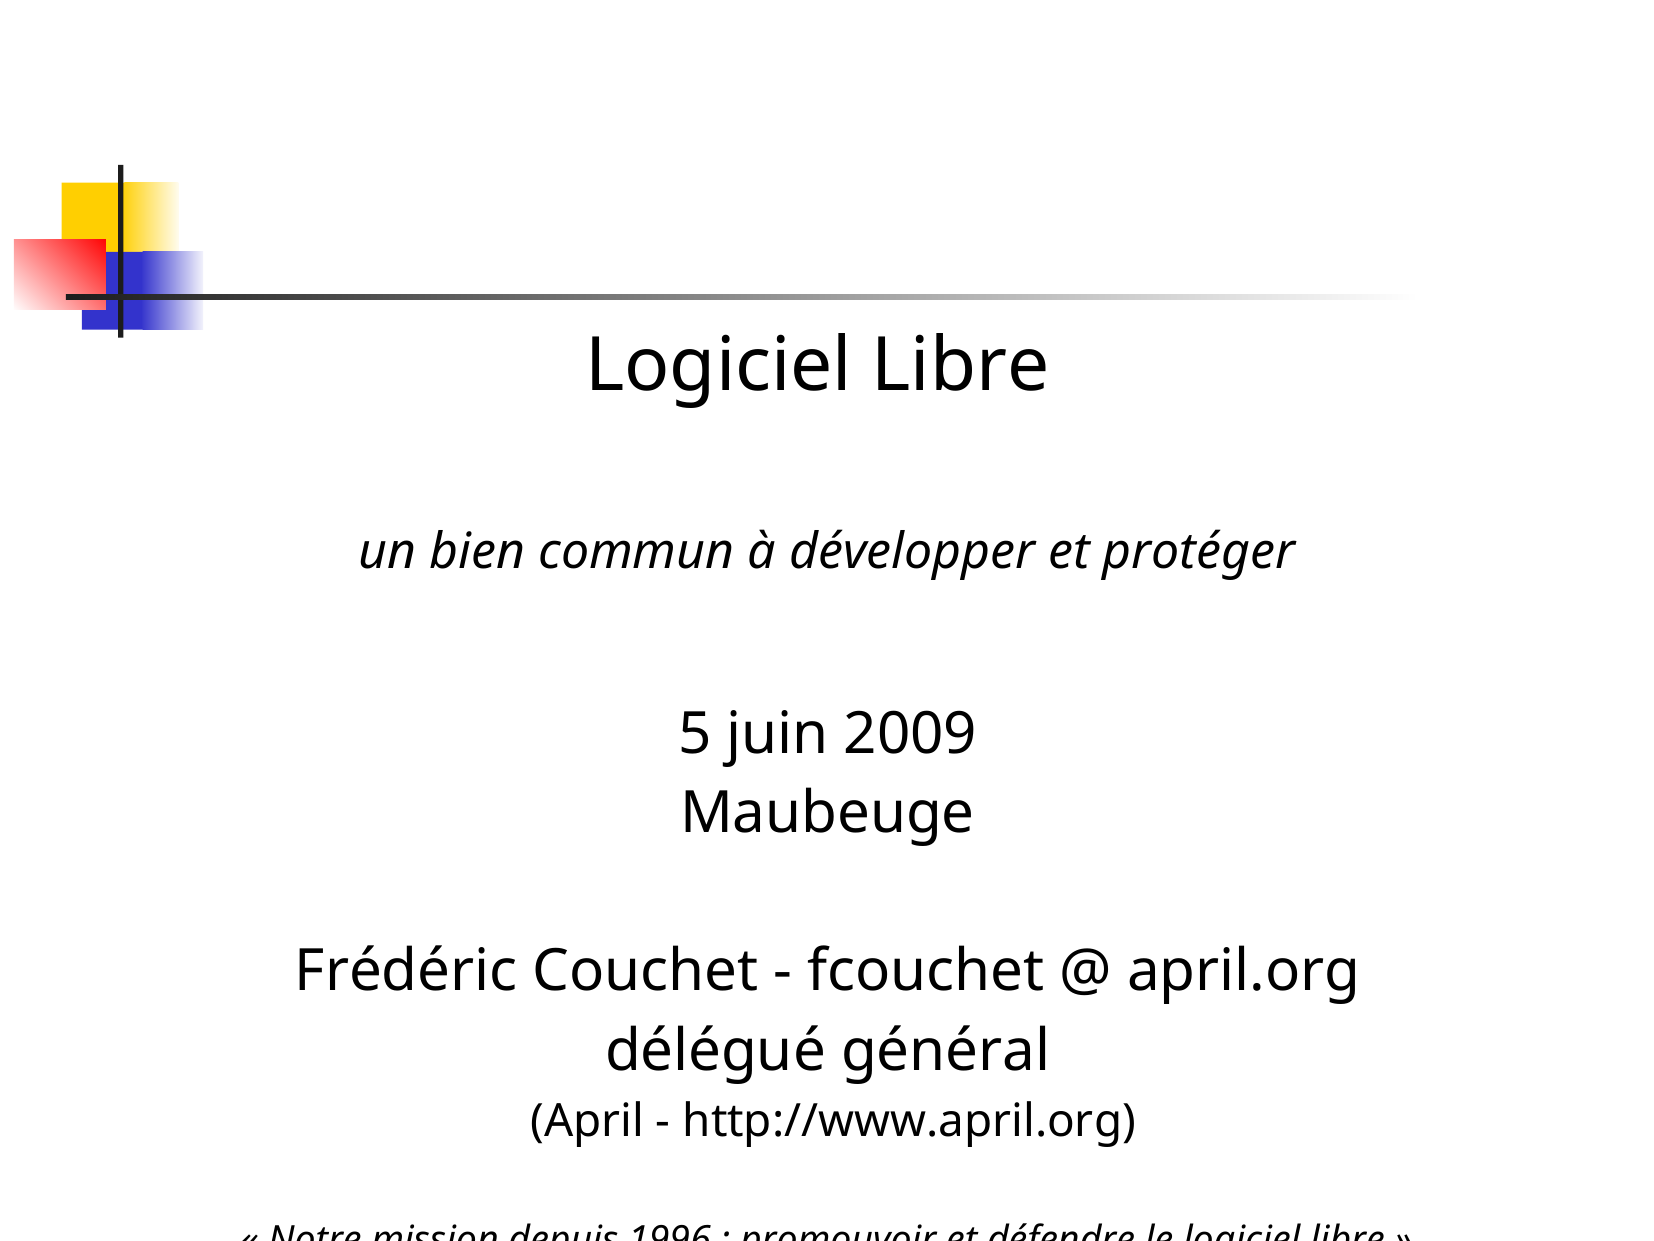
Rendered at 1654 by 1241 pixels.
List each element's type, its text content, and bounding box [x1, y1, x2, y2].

title [121, 102, 1534, 311]
subtitle Logiciel Libre un bien commun à développer et protéger 5 juin 2009 Maubeuge Frédéric Couchet - fcouchet @ april.org délégué général (April - http://www.april.org) « Notre mission depuis 1996 : promouvoir et défendre le logiciel libre » [121, 311, 1534, 1206]
